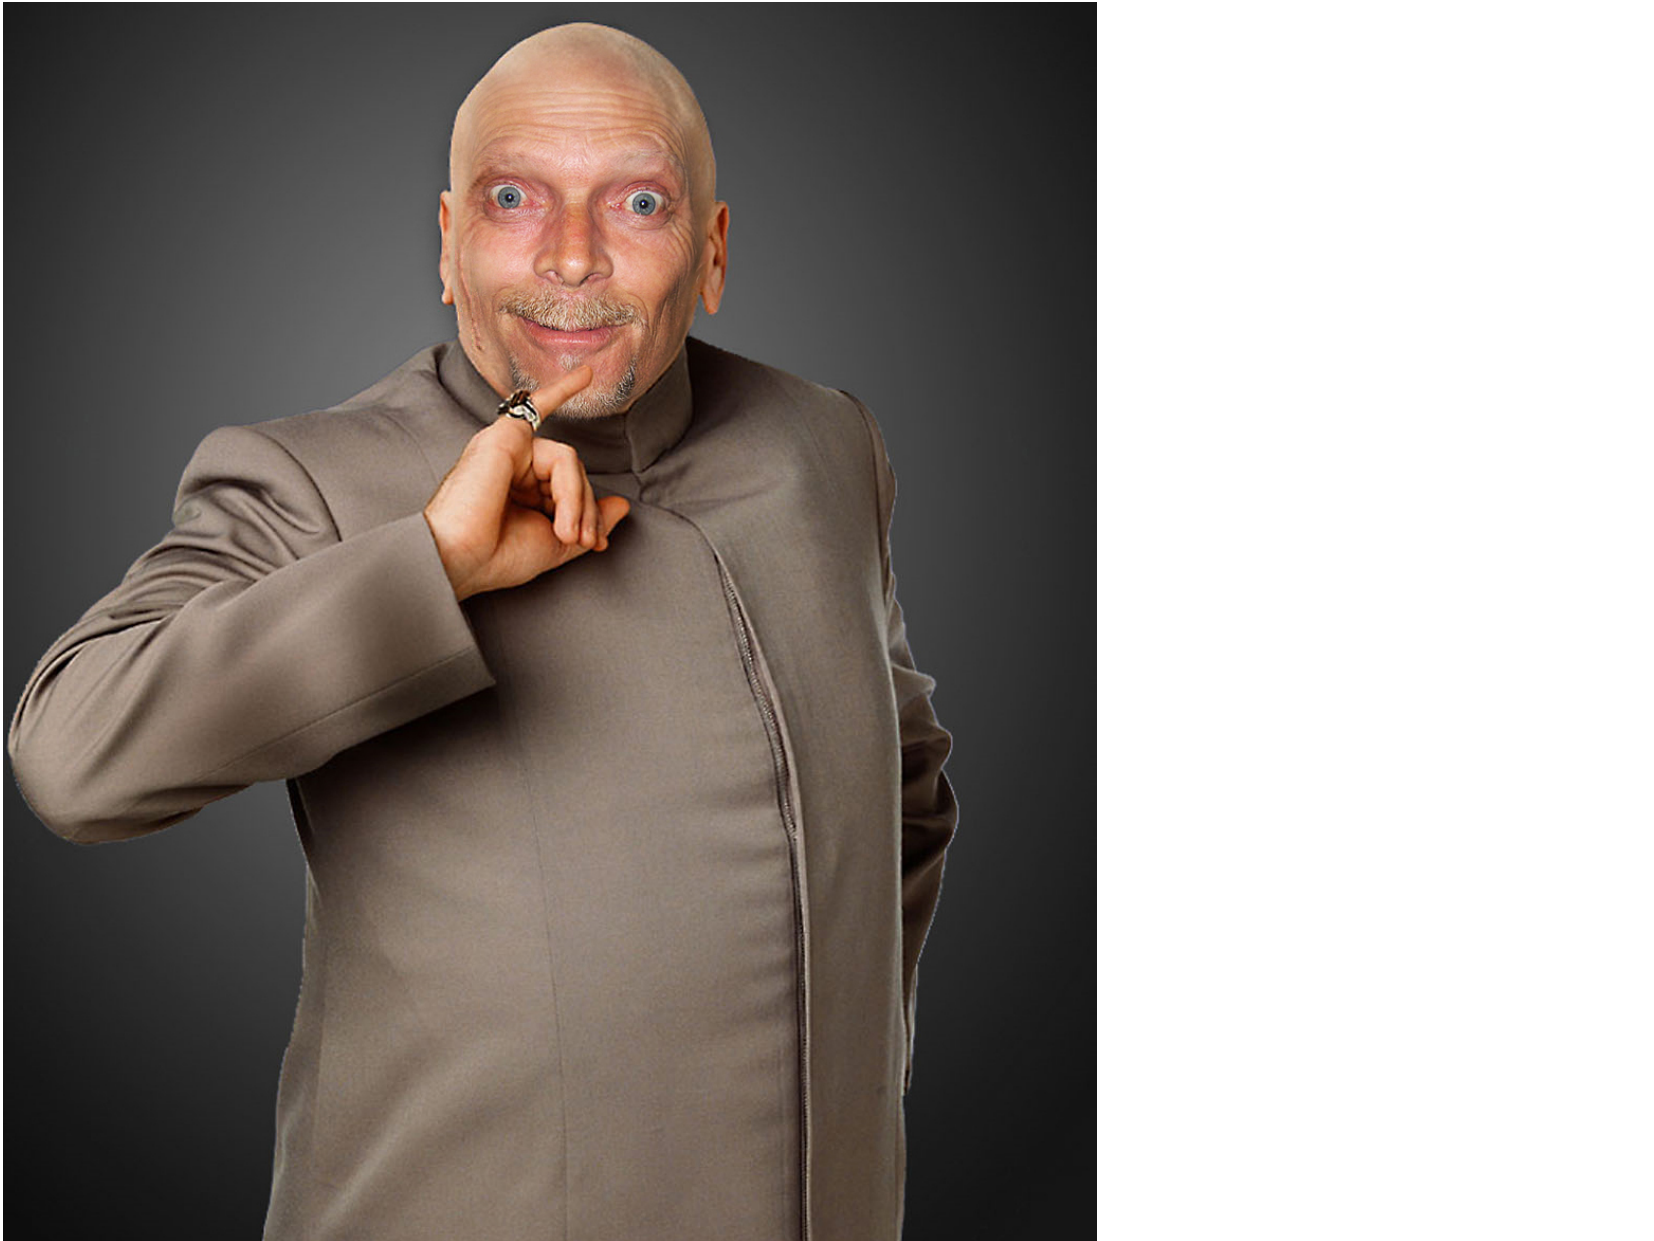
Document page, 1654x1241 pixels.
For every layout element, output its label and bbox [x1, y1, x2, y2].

picture [3, 2, 1097, 1241]
